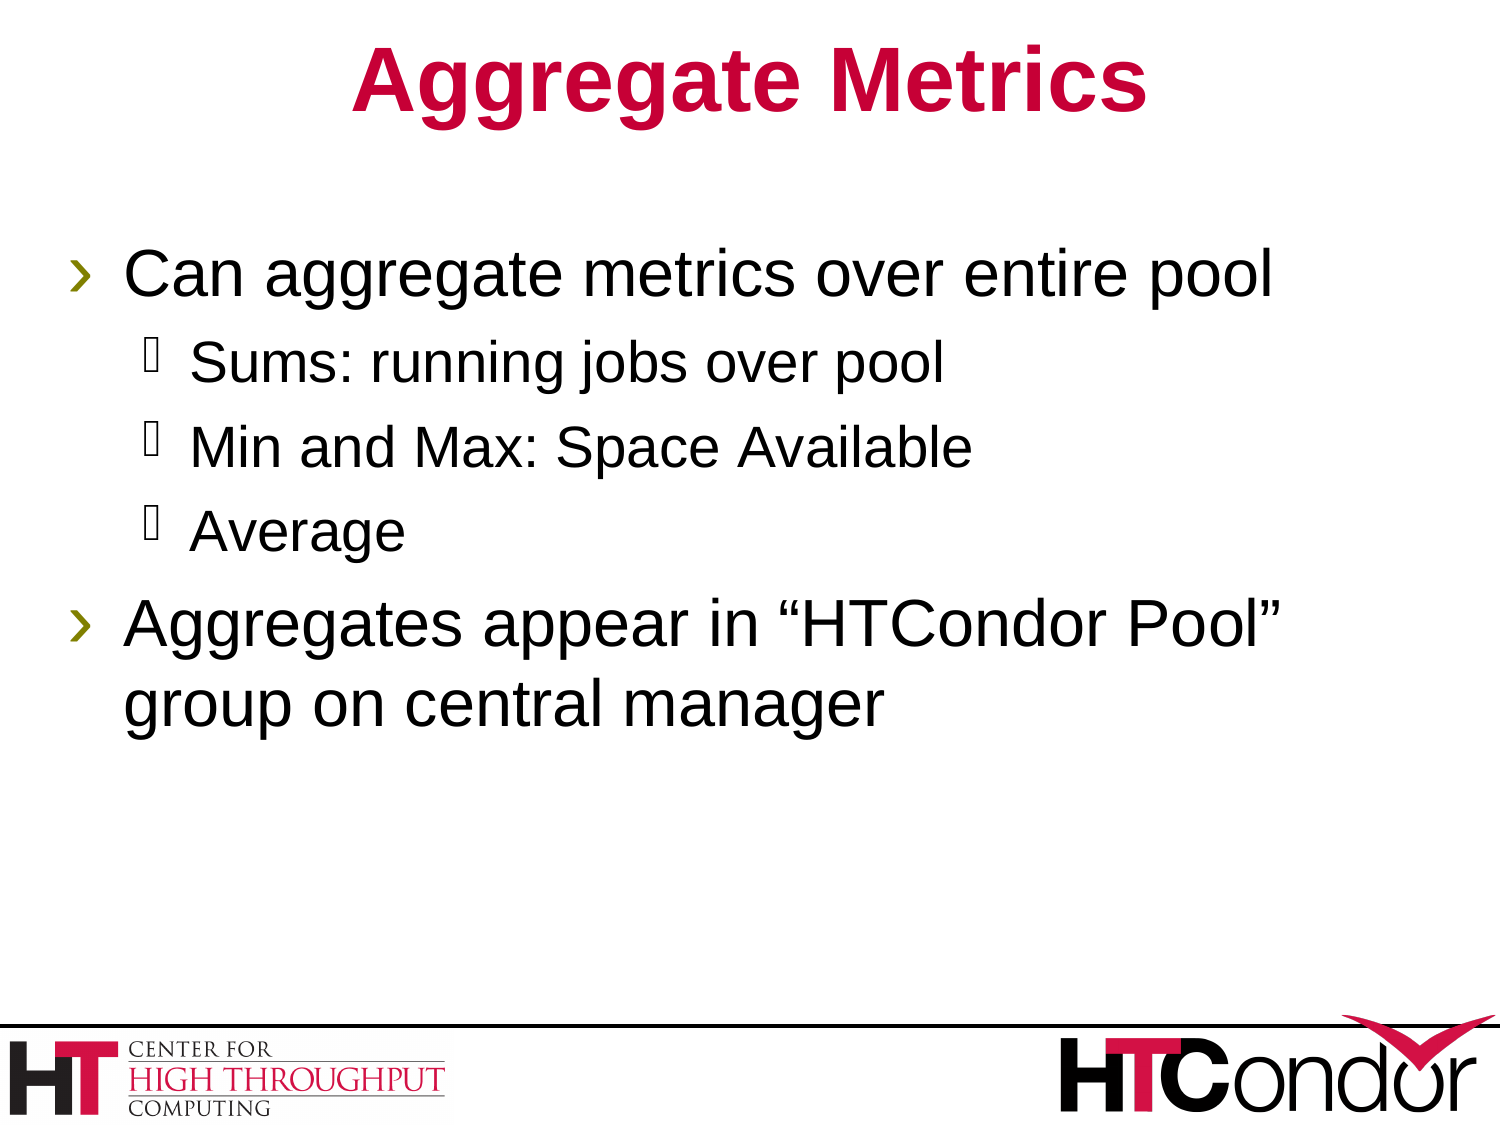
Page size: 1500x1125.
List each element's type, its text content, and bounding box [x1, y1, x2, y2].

list Can aggregate metrics over entire pool Sums: running jobs over pool Min and Max: Space Available Average Aggregates appear in “HTCondor Pool” group on central manager [52, 222, 1431, 916]
picture [0, 1029, 454, 1125]
title Aggregate Metrics [0, 0, 1500, 150]
picture [1055, 1014, 1500, 1119]
